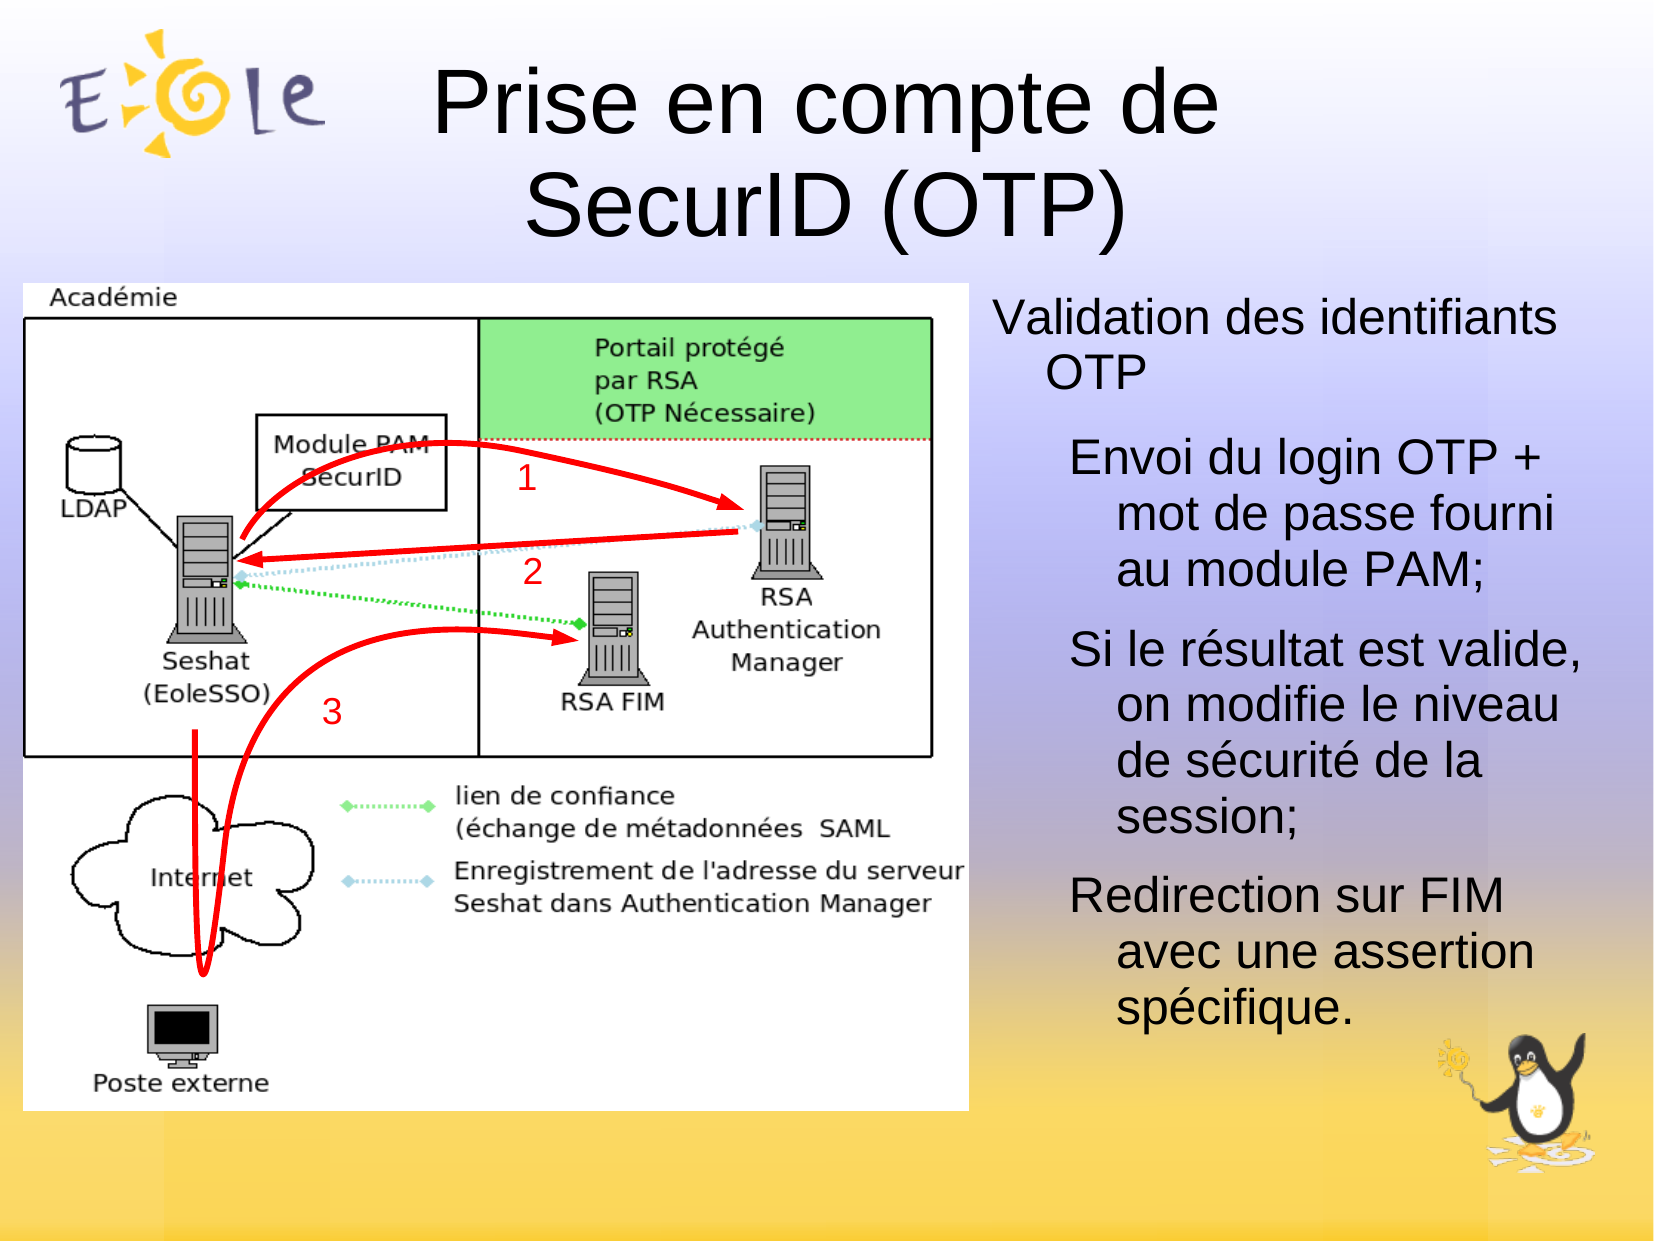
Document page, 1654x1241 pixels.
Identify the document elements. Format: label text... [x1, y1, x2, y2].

title Prise en compte de SecurID (OTP) [82, 39, 1571, 267]
text_box 3 [307, 682, 358, 745]
text_box 1 [501, 451, 553, 511]
list Validation des identifiants OTP Envoi du login OTP + mot de passe fourni au module PAM; Si le résultat est valide, on modifie le niveau de sécurité de la session; Redirection sur FIM avec une assertion spécifique. [974, 288, 1595, 1110]
picture [0, 0, 1654, 1241]
text_box 2 [507, 546, 559, 605]
text_box 1 [527, 448, 553, 454]
